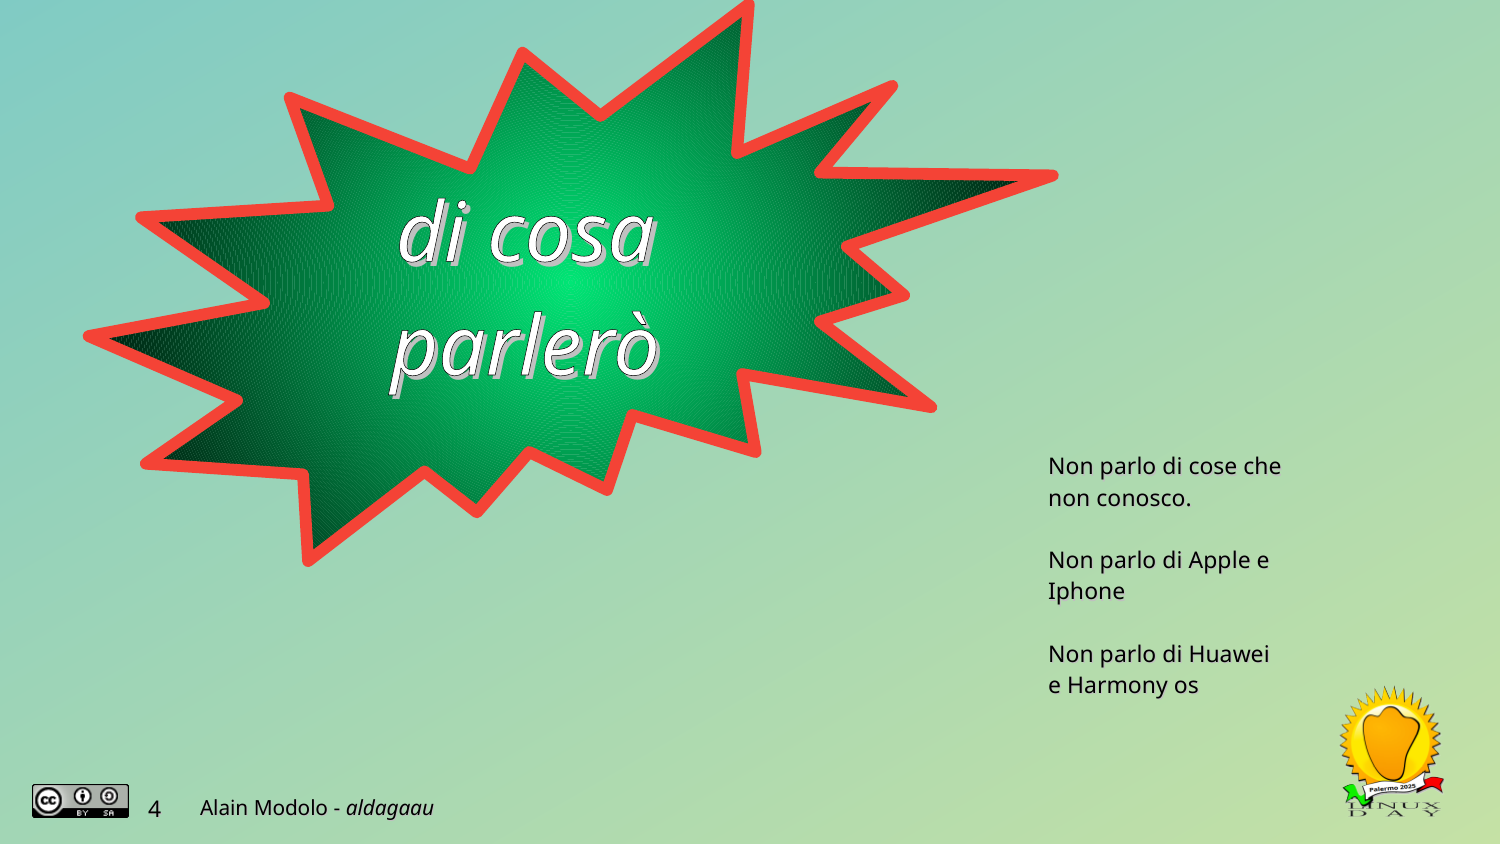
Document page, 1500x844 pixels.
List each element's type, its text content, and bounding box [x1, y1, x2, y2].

picture [32, 784, 129, 818]
text_box di cosa parlerò [88, 4, 1053, 562]
text_box Non parlo di cose che non conosco. Non parlo di Apple e Iphone Non parlo di Huawei e Harmony os [1033, 442, 1300, 680]
picture [1233, 670, 1500, 844]
